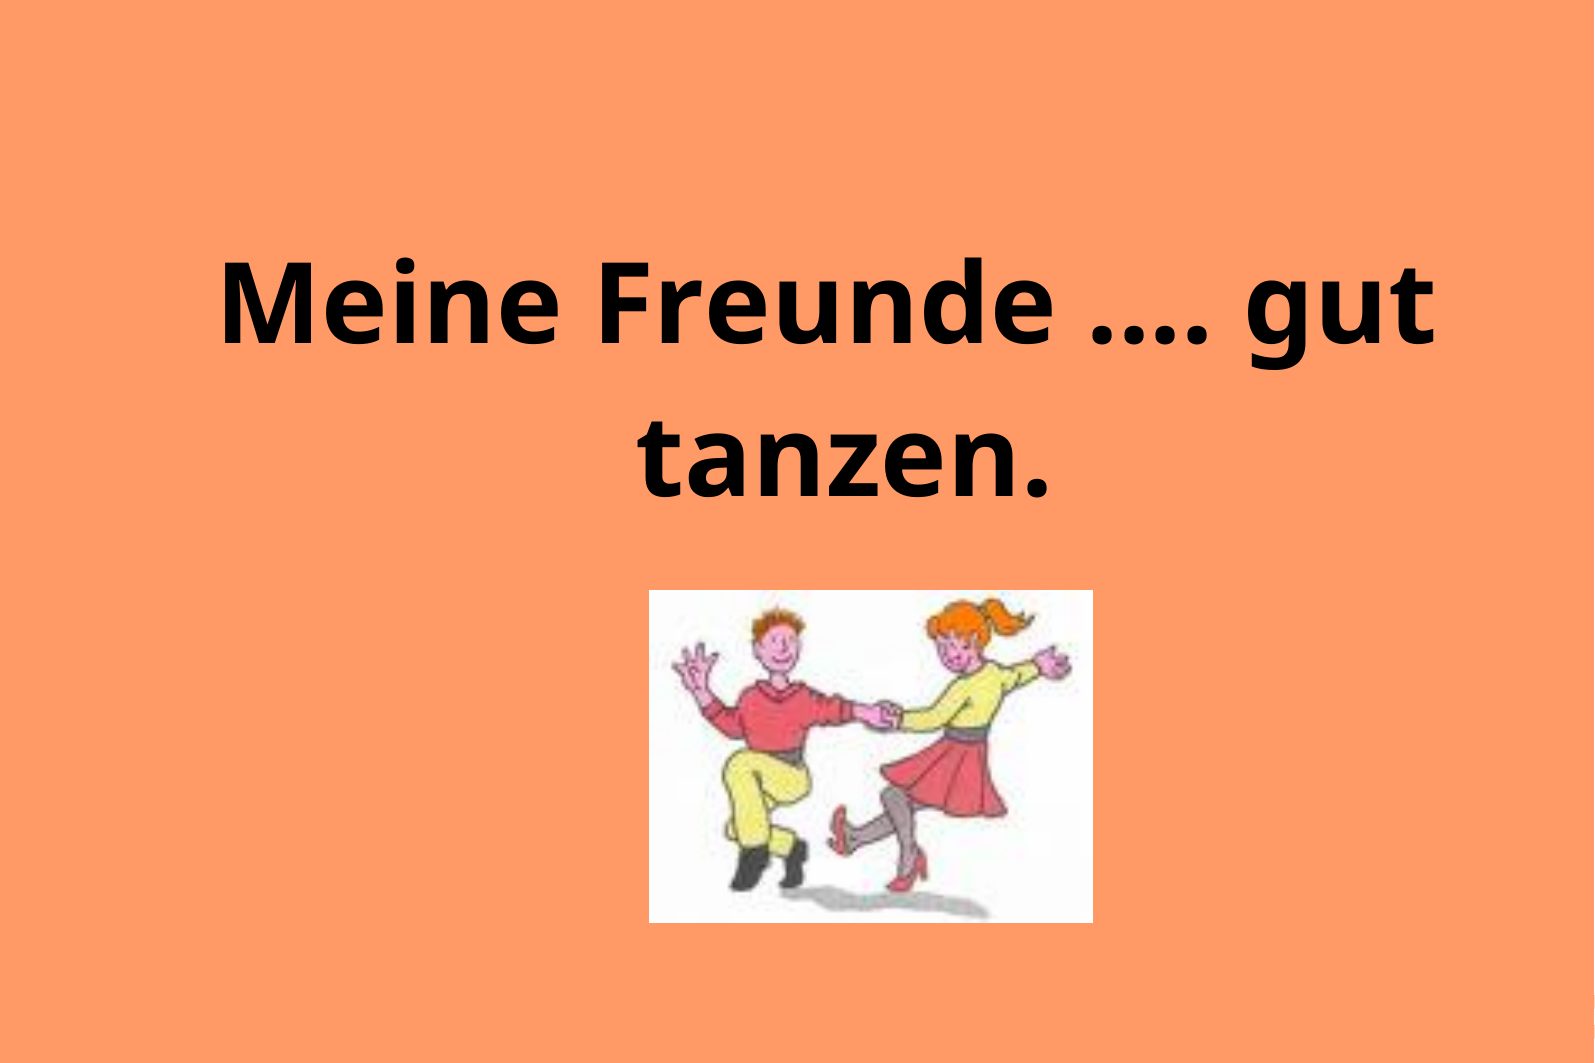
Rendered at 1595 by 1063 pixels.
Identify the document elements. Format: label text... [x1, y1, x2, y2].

subtitle Meine Freunde .... gut tanzen. [29, 0, 1595, 842]
picture [649, 590, 1093, 923]
